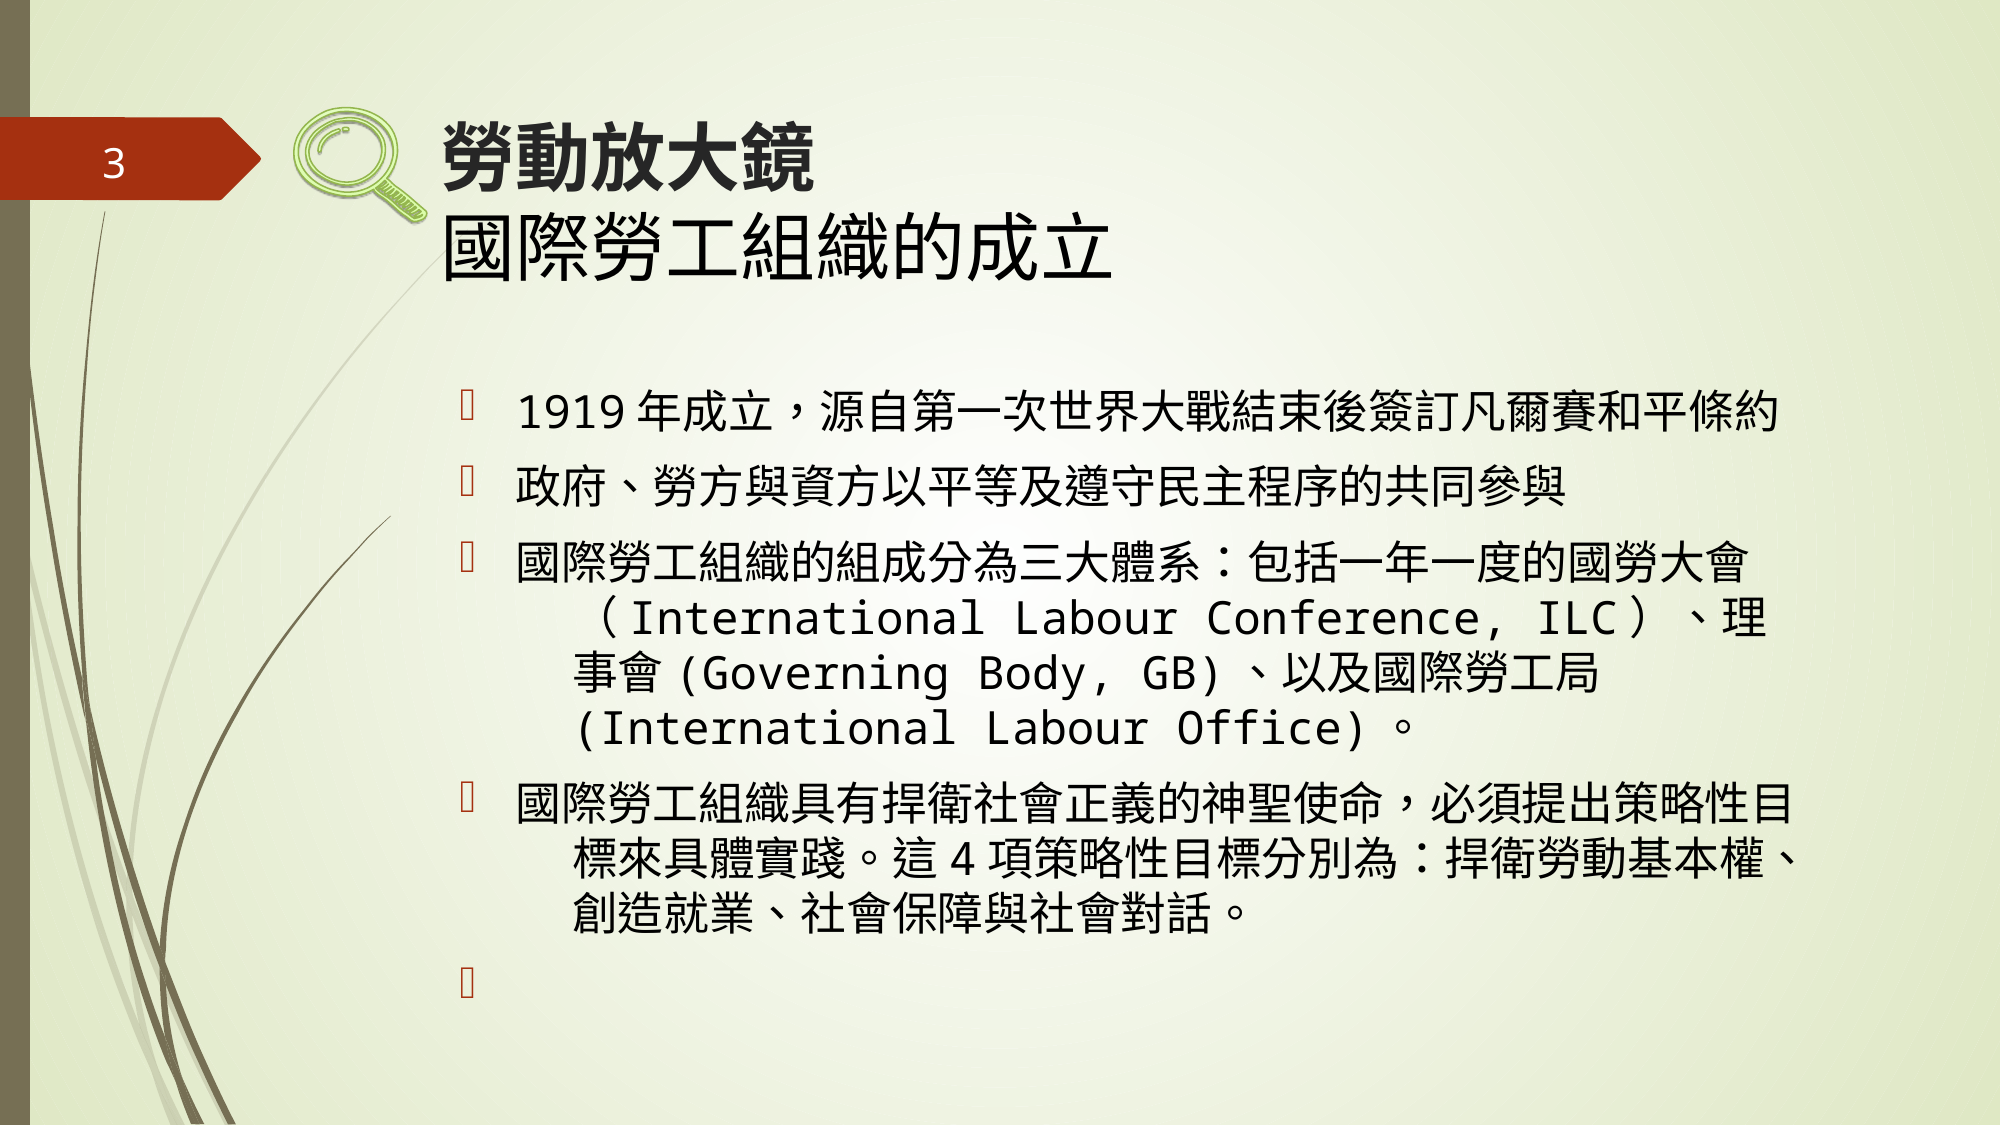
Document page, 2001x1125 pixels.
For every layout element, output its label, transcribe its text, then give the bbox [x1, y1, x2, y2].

text_box [293, 107, 427, 222]
text_box 勞動放大鏡 國際勞工組織的成立 [425, 102, 1888, 313]
text_box 1919年成立，源自第一次世界大戰結束後簽訂凡爾賽和平條約 政府、勞方與資方以平等及遵守民主程序的共同參與 國際勞工組織的組成分為三大體系：包括一年一度的國勞大會（International Labour Conference, ILC）、理事會(Governing Body, GB)、以及國際勞工局(International Labour Office)。 國際勞工組織具有捍衛社會正義的神聖使命，必須提出策略性目標來具體實踐。這4項策略性目標分別為：捍衛勞動基本權、創造就業、社會保障與社會對話。 [444, 375, 1814, 1007]
text_box 3 [87, 129, 216, 190]
